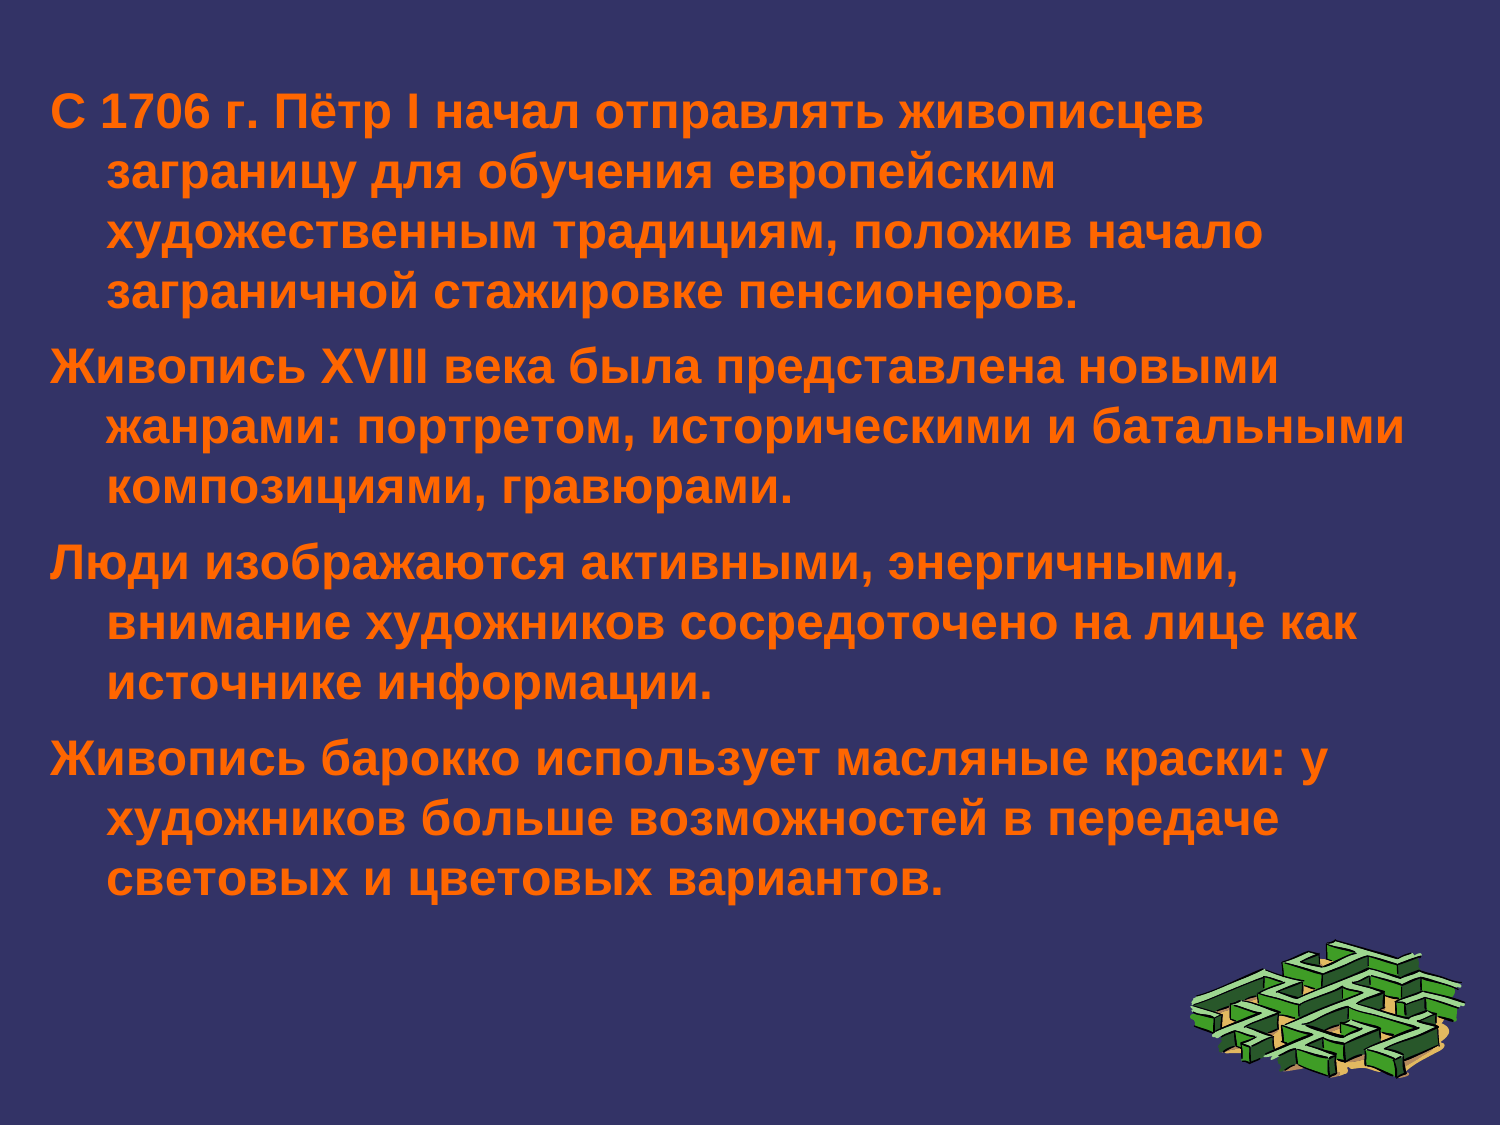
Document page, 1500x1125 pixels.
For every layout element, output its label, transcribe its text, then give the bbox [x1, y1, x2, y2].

list С 1706 г. Пётр I начал отправлять живописцев заграницу для обучения европейским художественным традициям, положив начало заграничной стажировке пенсионеров. Живопись XVIII века была представлена новыми жанрами: портретом, историческими и батальными композициями, гравюрами. Люди изображаются активными, энергичными, внимание художников сосредоточено на лице как источнике информации. Живопись барокко использует масляные краски: у художников больше возможностей в передаче световых и цветовых вариантов. [34, 70, 1477, 1114]
